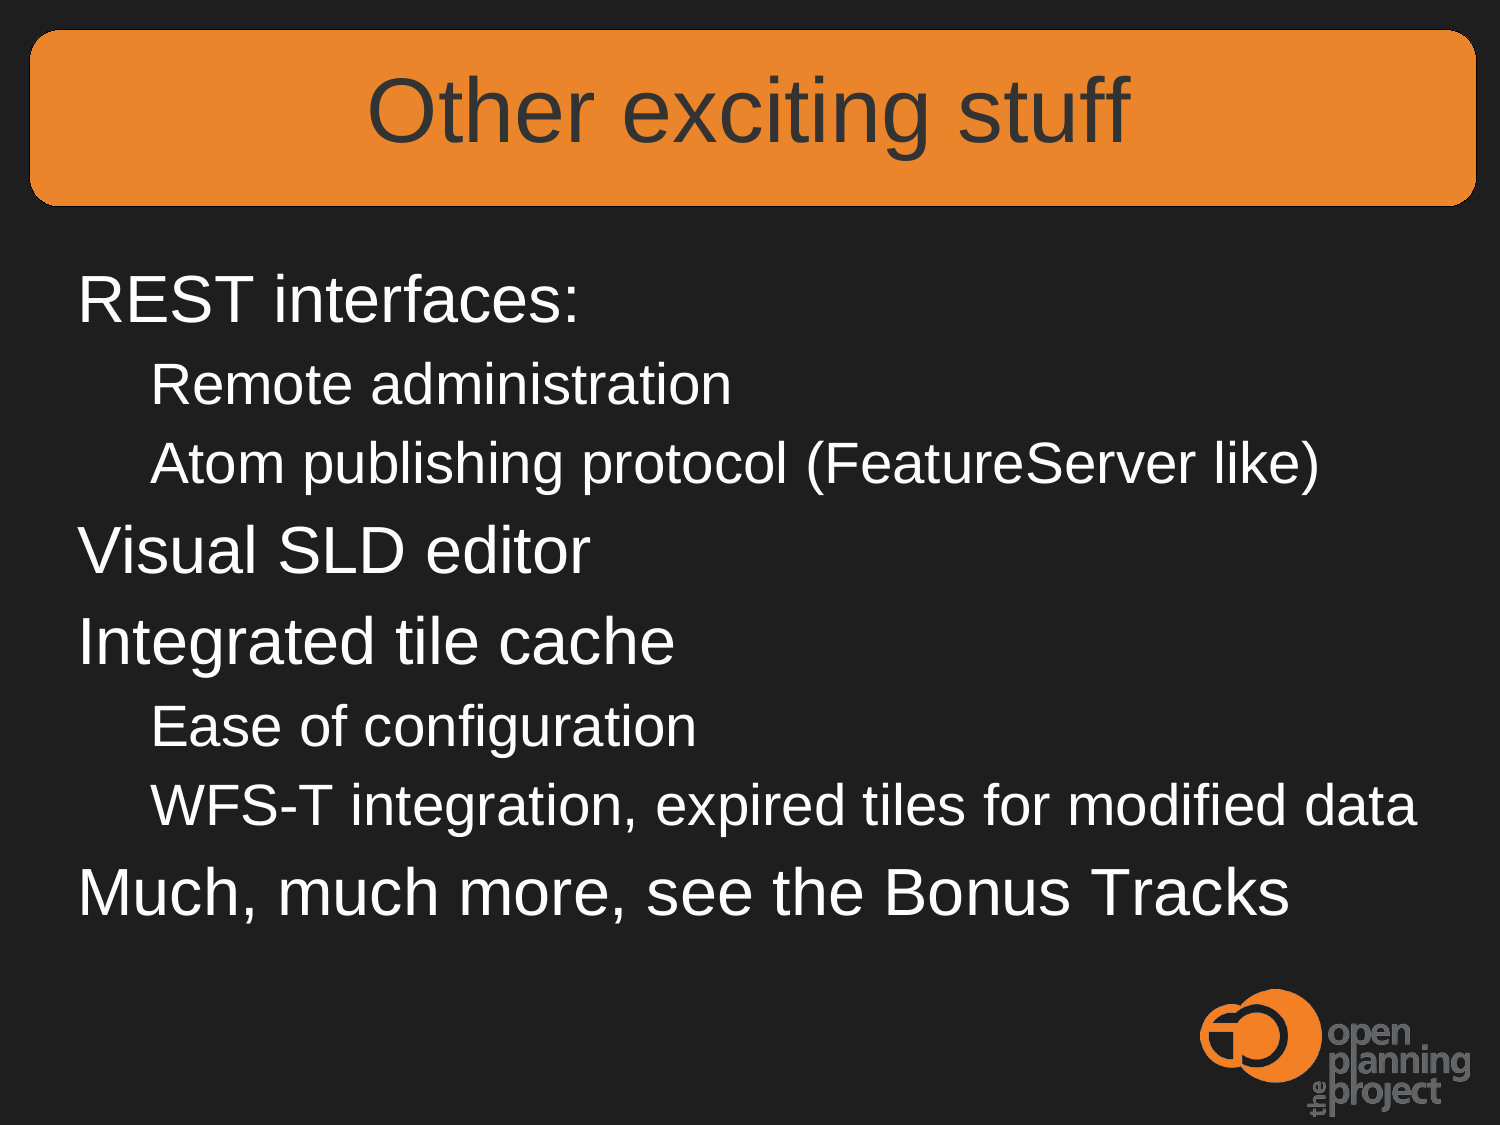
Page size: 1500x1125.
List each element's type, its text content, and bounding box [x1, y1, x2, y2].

list REST interfaces: Remote administration Atom publishing protocol (FeatureServer like) Visual SLD editor Integrated tile cache Ease of configuration WFS-T integration, expired tiles for modified data Much, much more, see the Bonus Tracks [74, 262, 1425, 994]
title Other exciting stuff [74, 35, 1425, 200]
picture [1200, 989, 1470, 1117]
